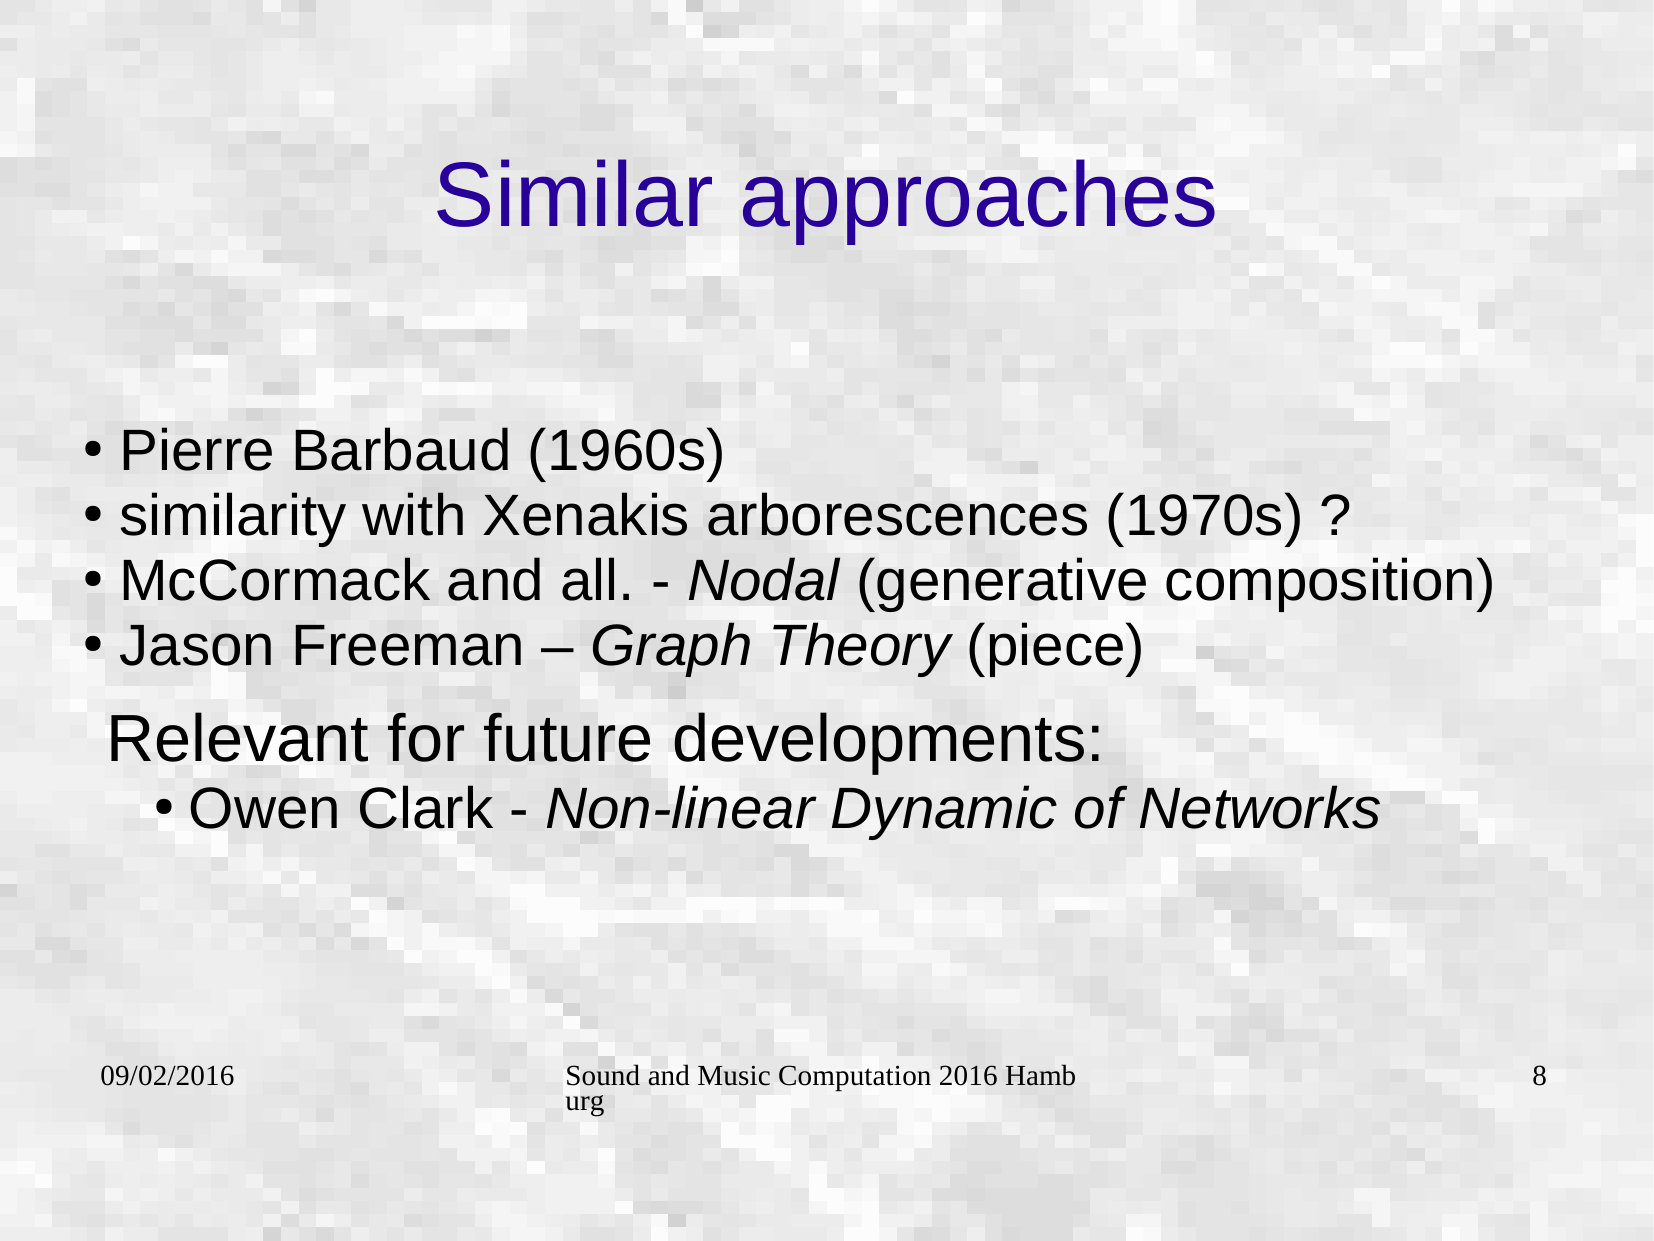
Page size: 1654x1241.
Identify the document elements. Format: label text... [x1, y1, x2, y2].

subtitle Pierre Barbaud (1960s) similarity with Xenakis arborescences (1970s) ? McCormack and all. - Nodal (generative composition) Jason Freeman – Graph Theory (piece) Relevant for future developments: Owen Clark - Non-linear Dynamic of Networks [82, 297, 1571, 1027]
title Similar approaches [118, 90, 1536, 297]
picture [0, 0, 1654, 1241]
